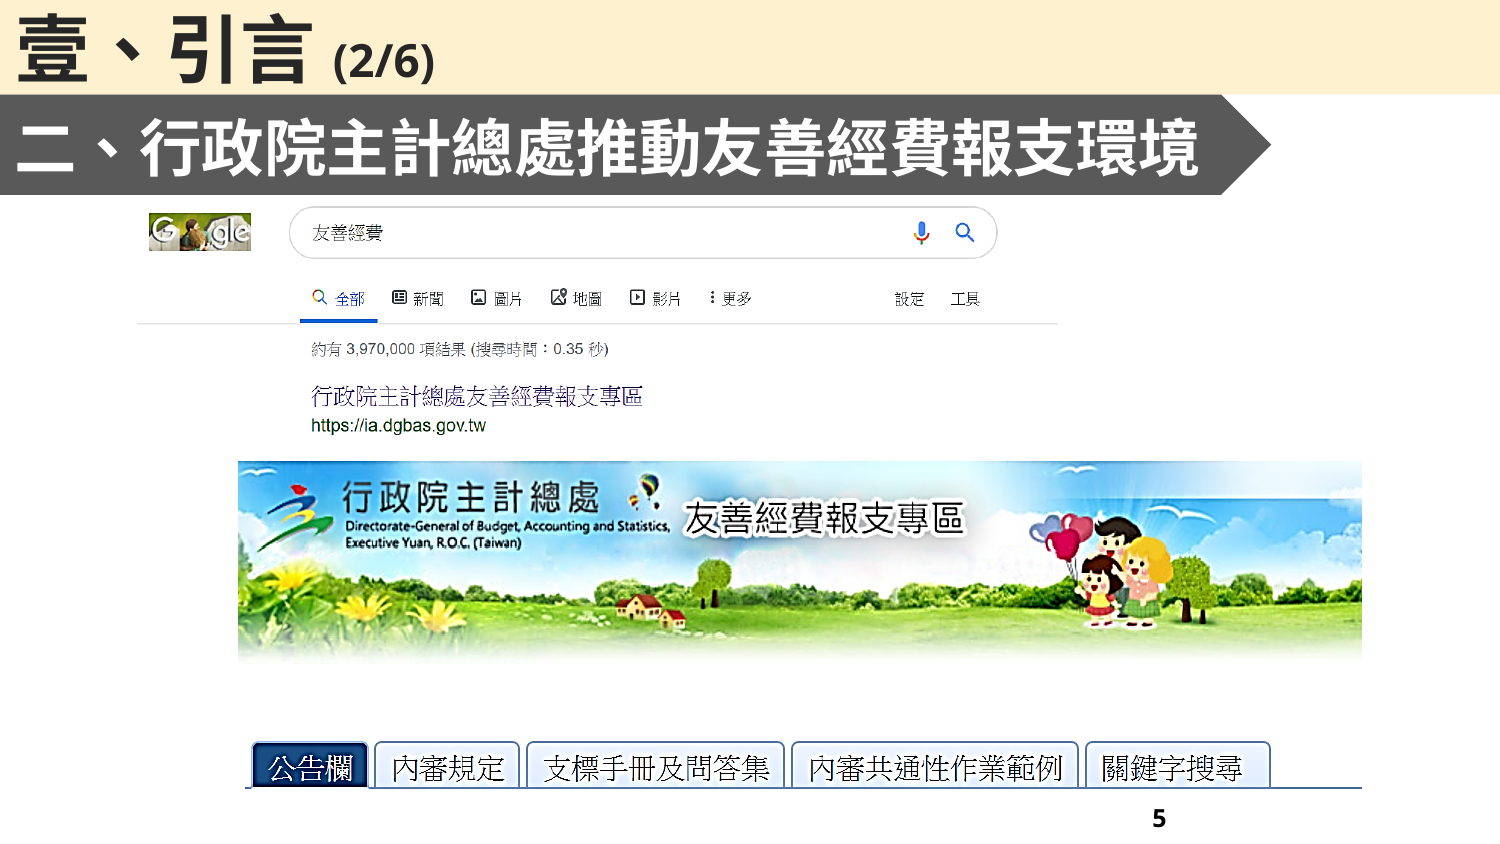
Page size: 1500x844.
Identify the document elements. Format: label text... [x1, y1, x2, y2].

picture [137, 195, 1362, 813]
text_box 二、行政院主計總處推動友善經費報支環境 [0, 97, 1224, 195]
text_box 壹、引言(2/6) [0, 0, 1500, 95]
text_box 4 [1137, 671, 1498, 844]
text_box [0, 95, 1272, 192]
